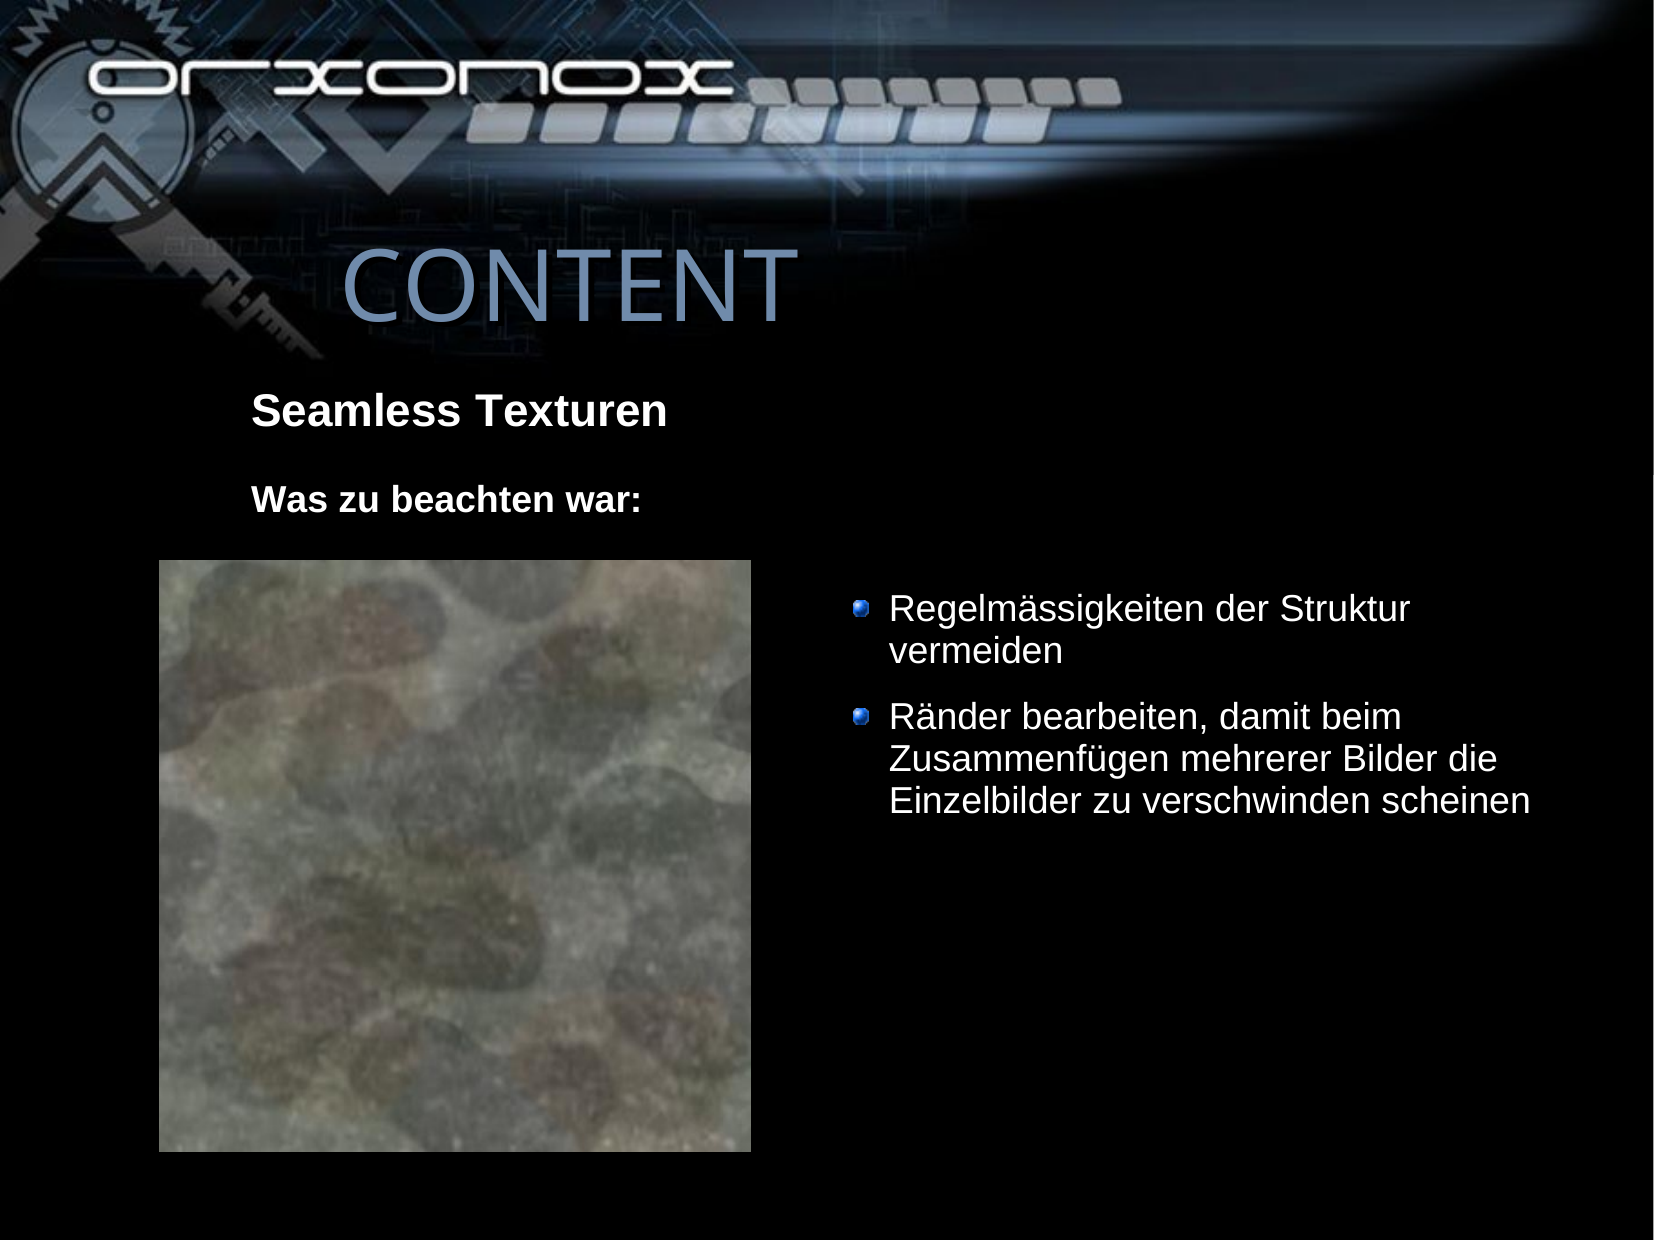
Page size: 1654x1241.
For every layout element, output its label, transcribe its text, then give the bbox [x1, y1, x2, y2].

text_box CONTENT [324, 206, 1565, 262]
text_box Seamless Texturen Was zu beachten war: [236, 377, 1241, 594]
picture [159, 560, 751, 1152]
text_box Regelmässigkeiten der Struktur vermeiden Ränder bearbeiten, damit beim Zusammenfügen mehrerer Bilder die Einzelbilder zu verschwinden scheinen [803, 514, 1571, 1026]
picture [0, 0, 1654, 475]
